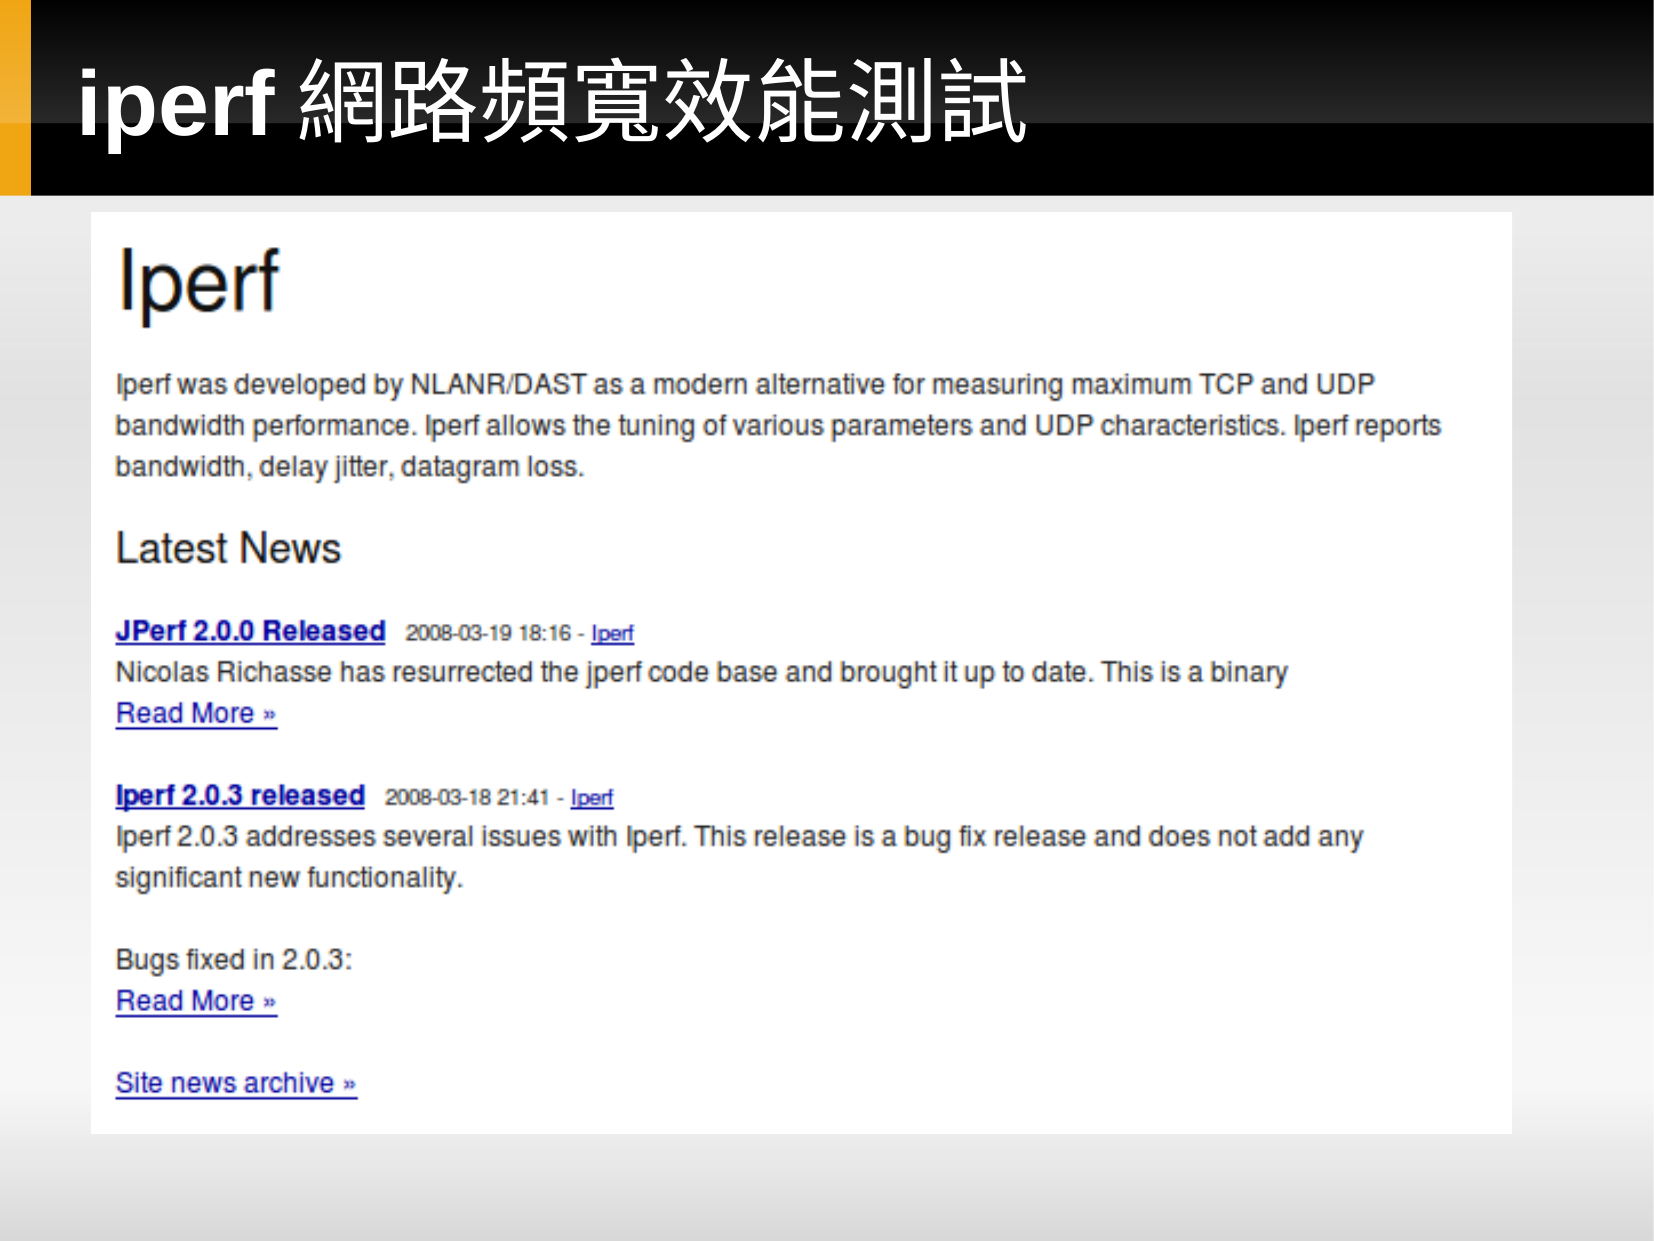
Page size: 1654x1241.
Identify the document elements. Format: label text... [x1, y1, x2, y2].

title iperf網路頻寬效能測試 [76, 0, 1565, 208]
picture [0, 0, 1654, 1241]
